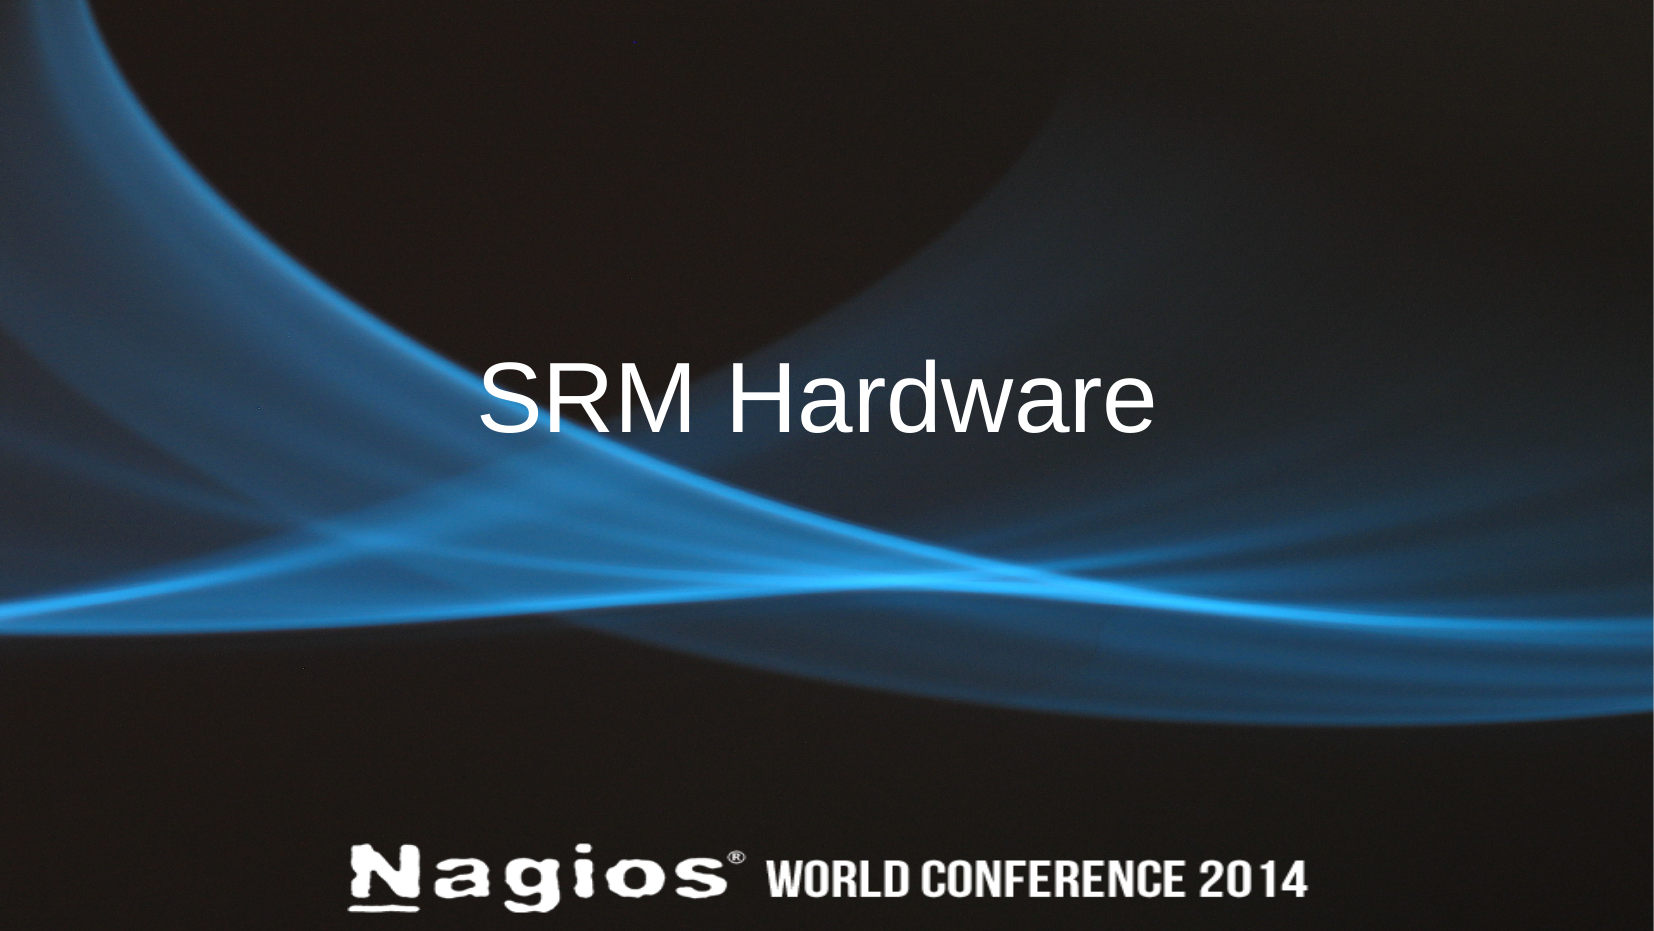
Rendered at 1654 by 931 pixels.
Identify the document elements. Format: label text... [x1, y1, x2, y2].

text_box SRM Hardware [60, 334, 1576, 462]
picture [0, 0, 1654, 931]
